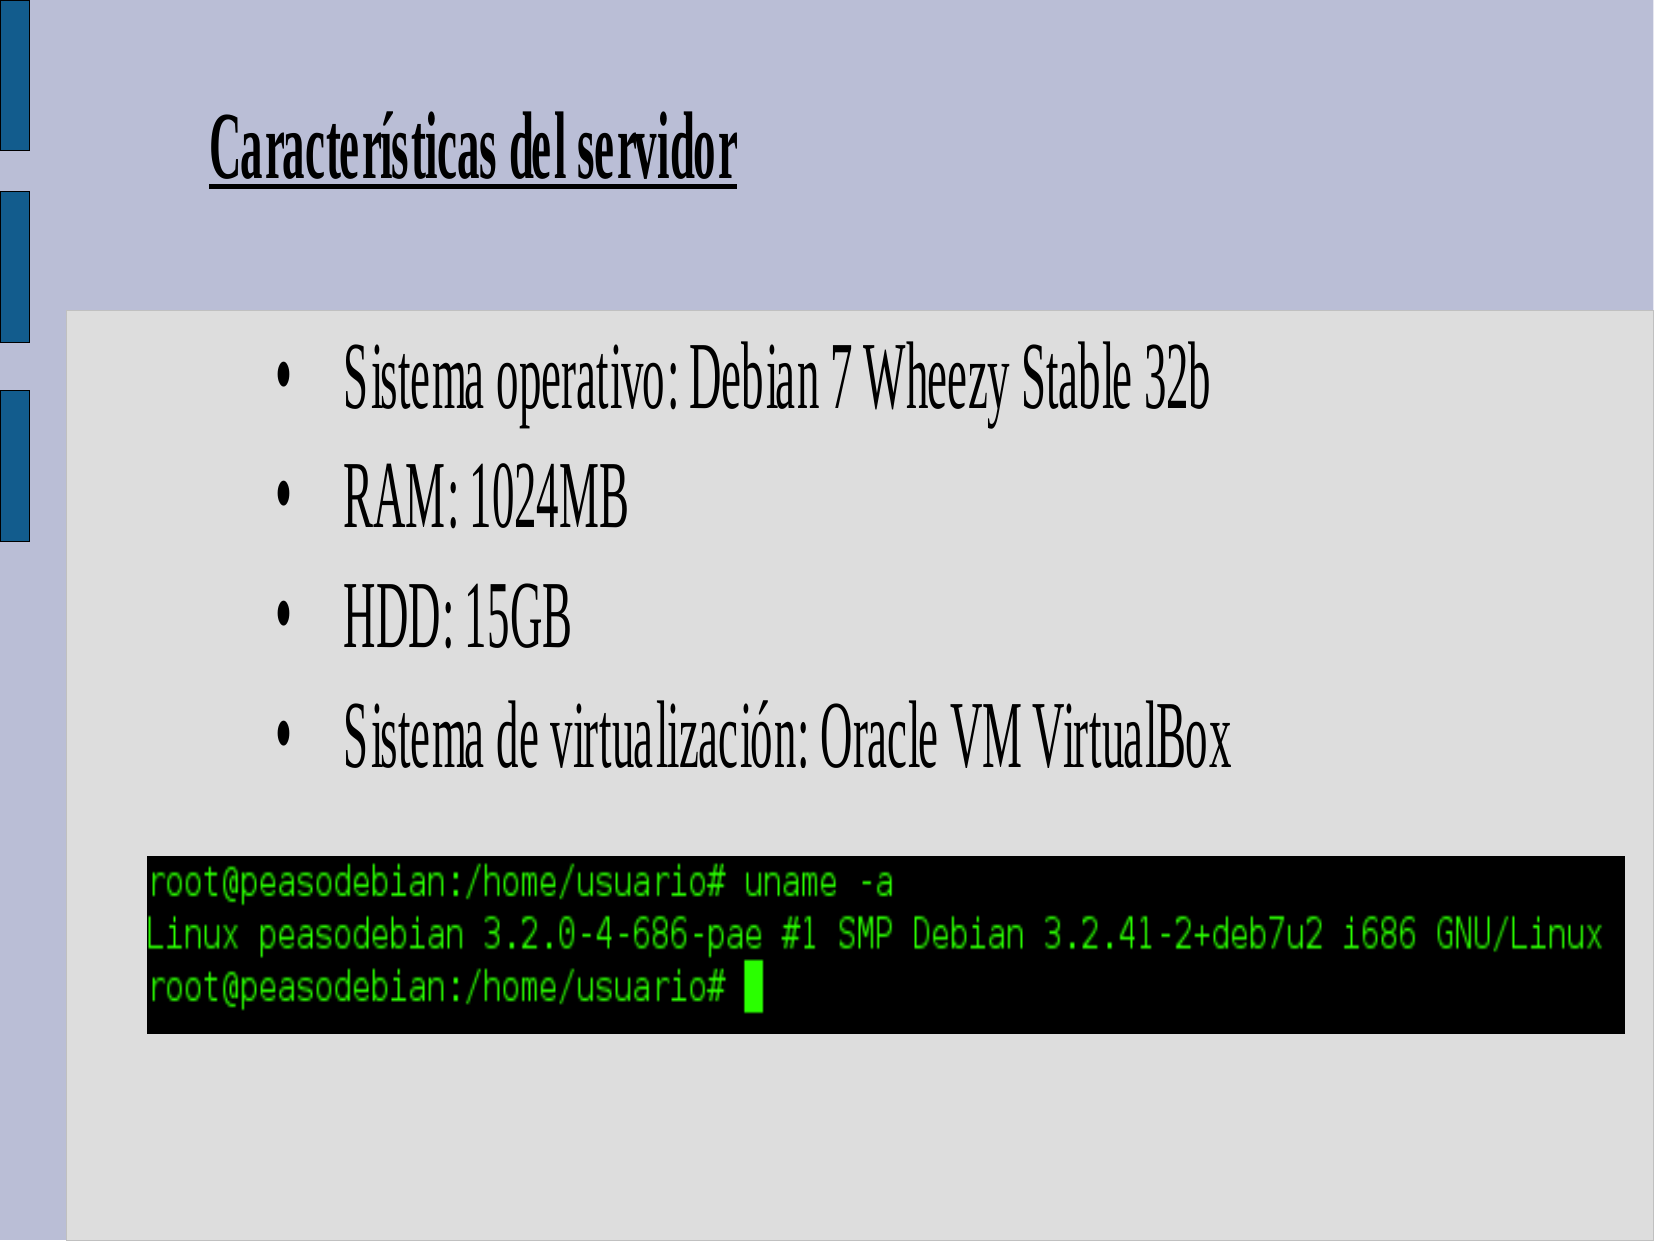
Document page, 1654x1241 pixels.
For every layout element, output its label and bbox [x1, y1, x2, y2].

picture [147, 856, 1625, 1034]
chart [206, 88, 1654, 768]
